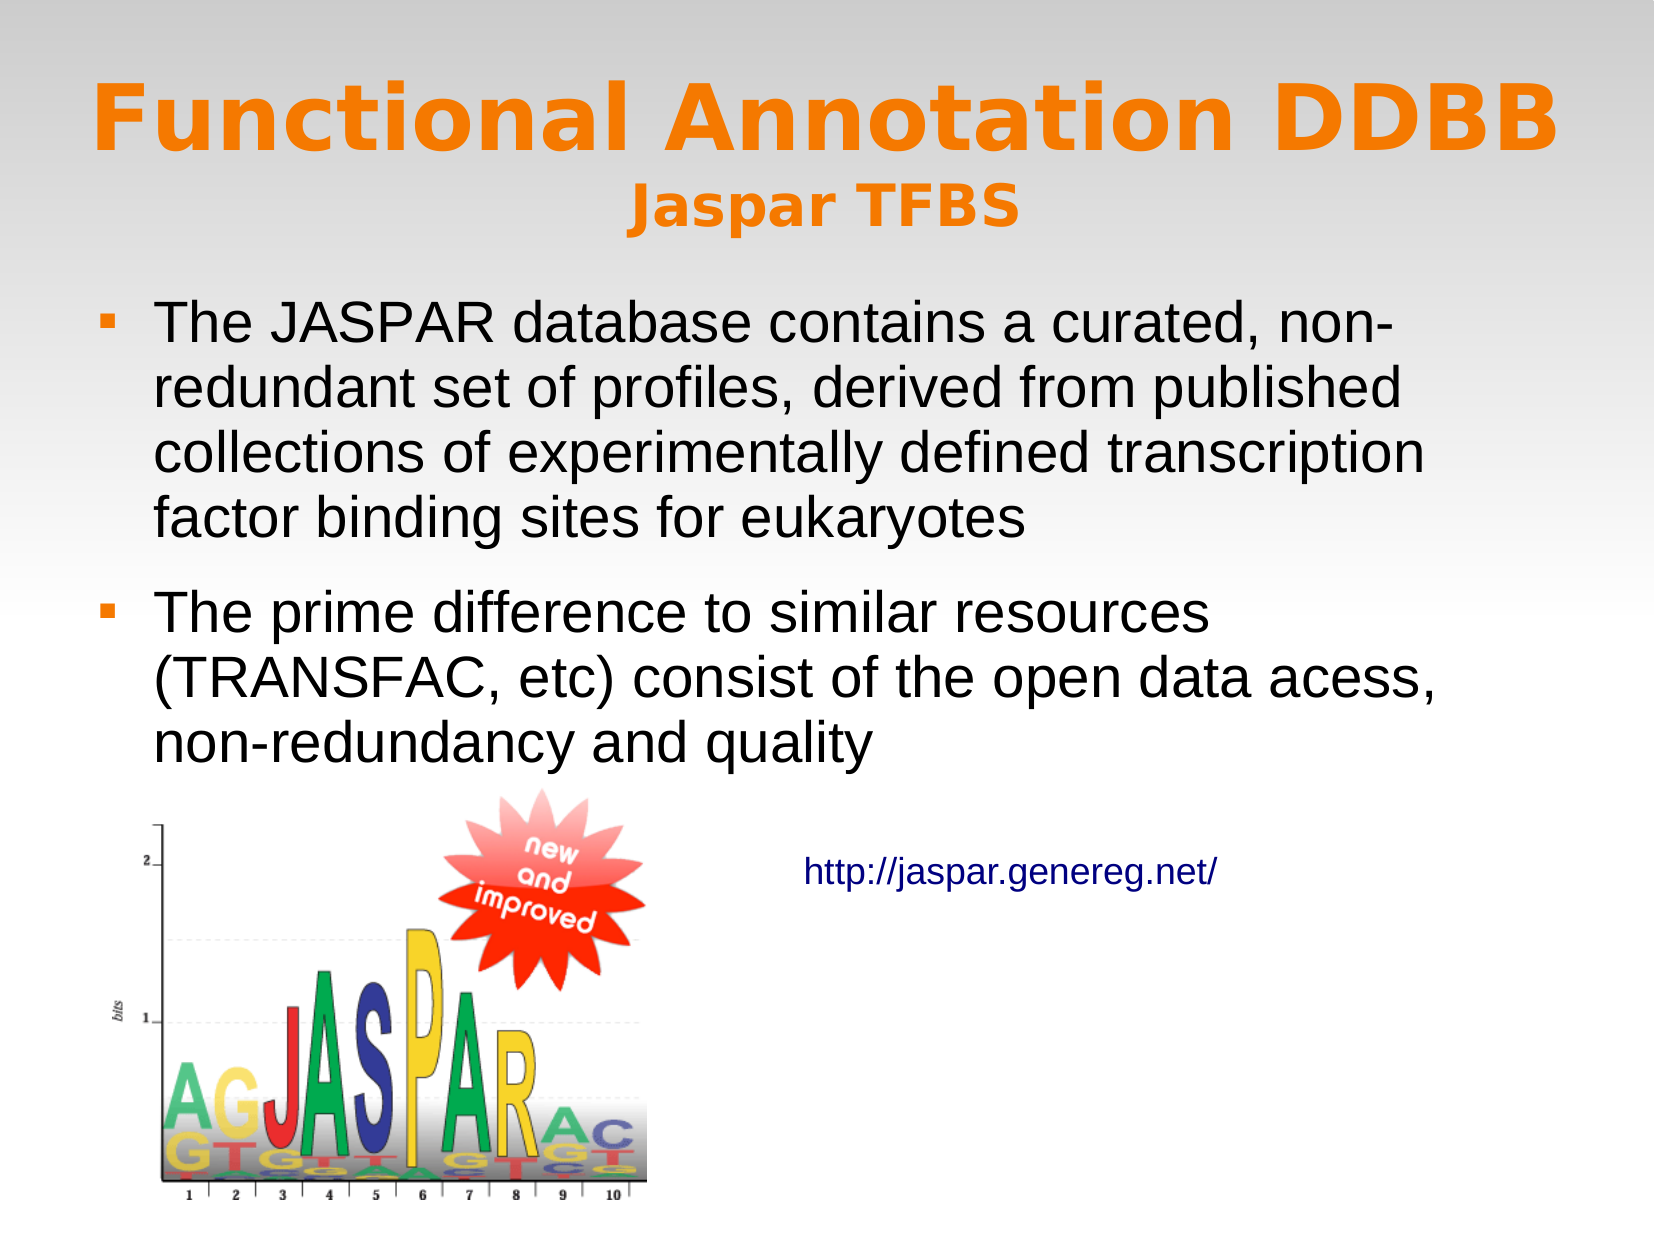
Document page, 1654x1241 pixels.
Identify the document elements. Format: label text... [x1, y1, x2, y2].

list The JASPAR database contains a curated, non-redundant set of profiles, derived from published collections of experimentally defined transcription factor binding sites for eukaryotes The prime difference to similar resources (TRANSFAC, etc) consist of the open data acess, non-redundancy and quality [82, 290, 1571, 1094]
text_box http://jaspar.genereg.net/ [788, 843, 1288, 919]
title Functional Annotation DDBB Jaspar TFBS [82, 49, 1571, 257]
picture [112, 787, 647, 1201]
